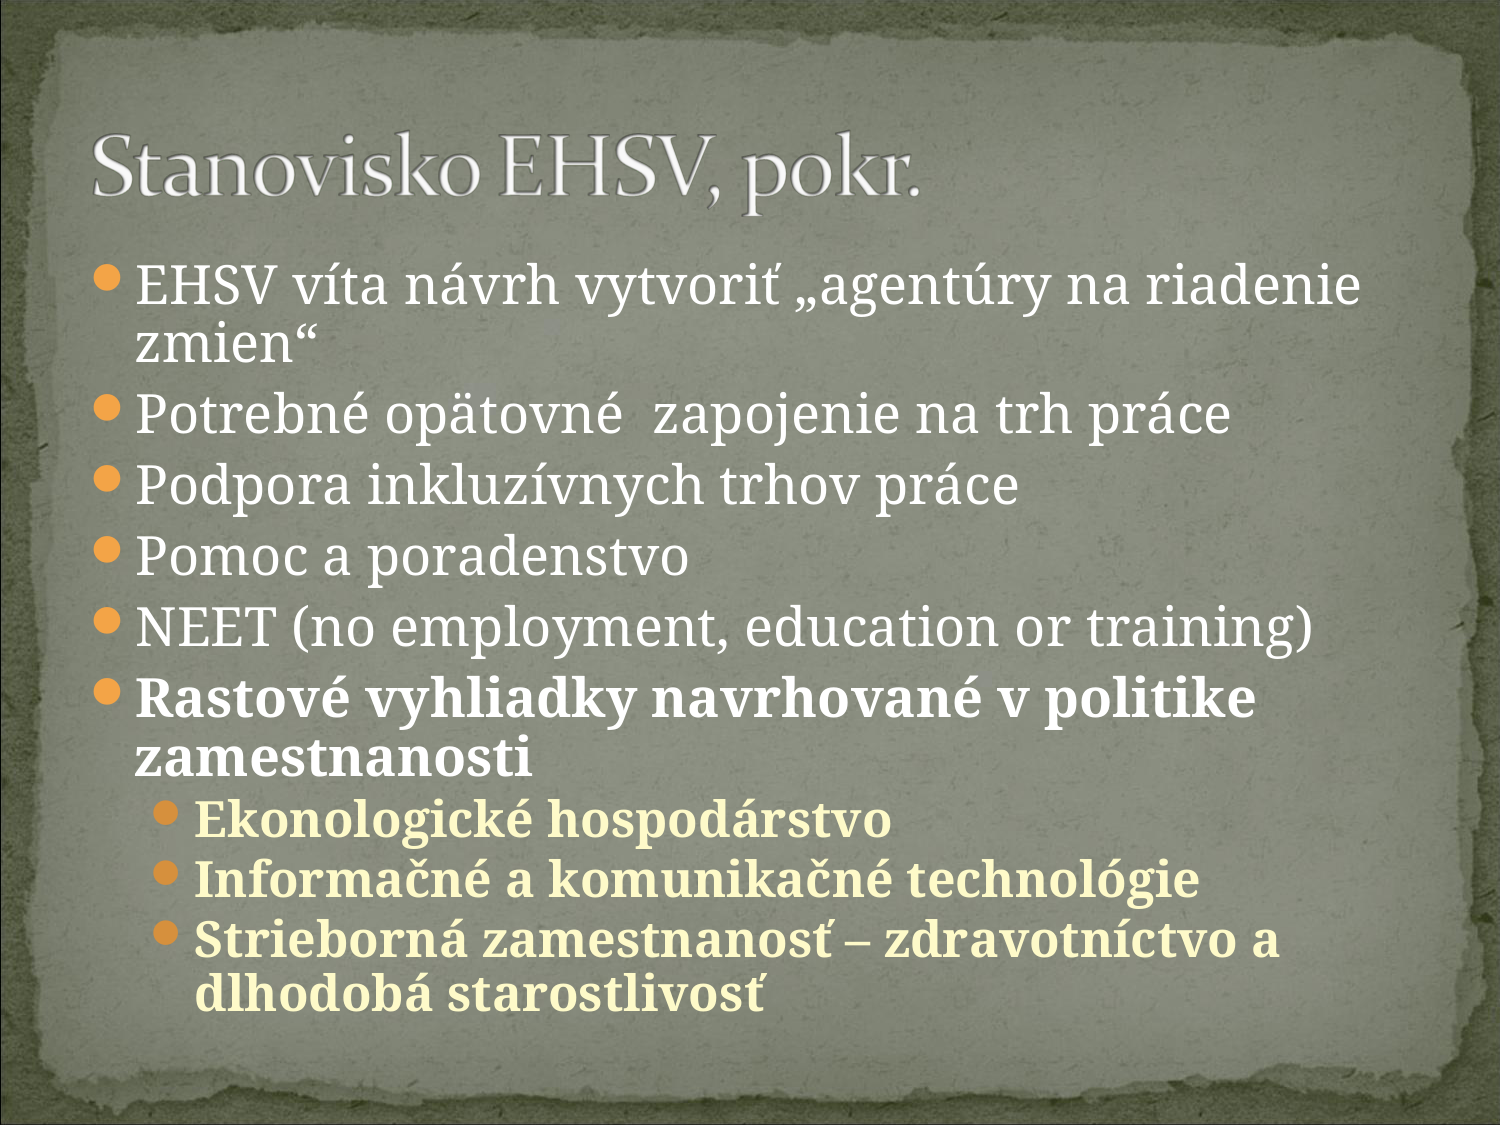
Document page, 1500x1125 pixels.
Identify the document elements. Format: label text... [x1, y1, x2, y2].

list EHSV víta návrh vytvoriť „agentúry na riadenie zmien“ Potrebné opätovné zapojenie na trh práce Podpora inkluzívnych trhov práce Pomoc a poradenstvo NEET (no employment, education or training) Rastové vyhliadky navrhované v politike zamestnanosti Ekonologické hospodárstvo Informačné a komunikačné technológie Strieborná zamestnanosť – zdravotníctvo a dlhodobá starostlivosť [75, 249, 1426, 1101]
picture [0, 0, 1500, 1125]
text_box [35, 23, 1427, 227]
